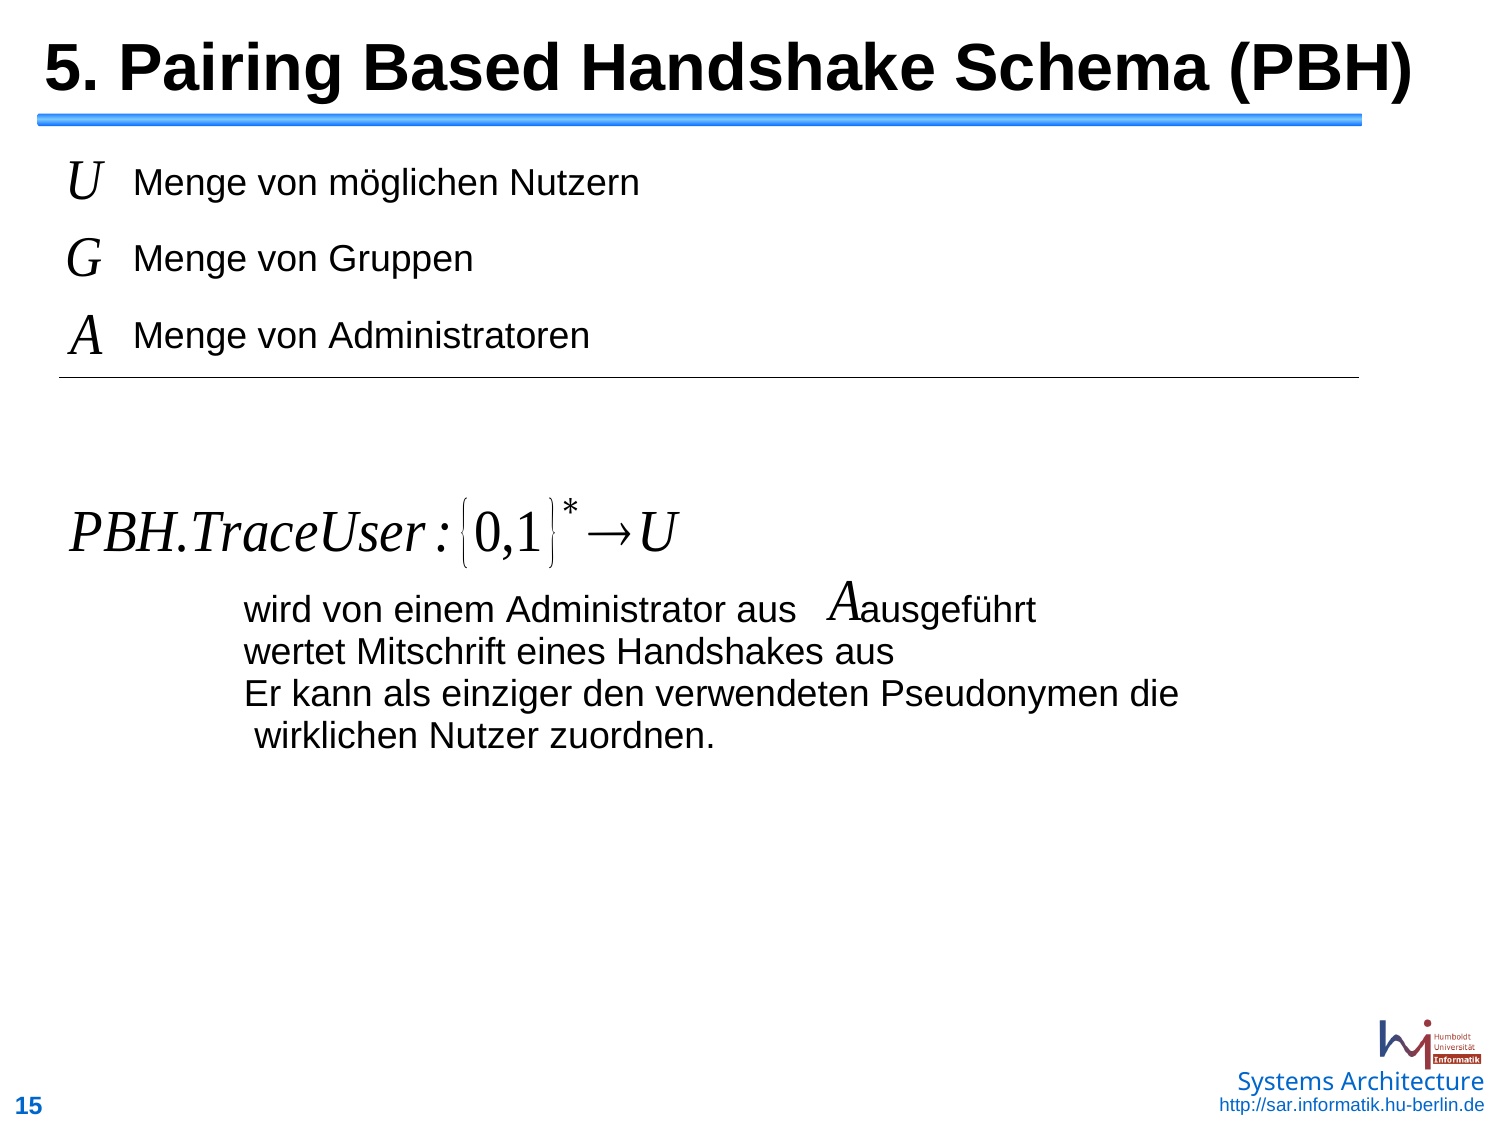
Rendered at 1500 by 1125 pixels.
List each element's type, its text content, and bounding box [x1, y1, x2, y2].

chart [59, 147, 109, 212]
text_box Menge von Gruppen [118, 230, 798, 288]
text_box Menge von möglichen Nutzern [118, 153, 798, 211]
text_box Menge von Administratoren [118, 307, 798, 364]
chart [59, 484, 684, 569]
chart [59, 301, 109, 368]
chart [59, 224, 109, 289]
picture [1376, 1016, 1483, 1071]
text_box wird von einem Administrator aus ausgeführt wertet Mitschrift eines Handshakes aus Er kann als einziger den verwendeten Pseudonymen die wirklichen Nutzer zuordnen. [218, 581, 1223, 765]
chart [818, 566, 869, 633]
title 5. Pairing Based Handshake Schema (PBH) [29, 11, 1500, 123]
